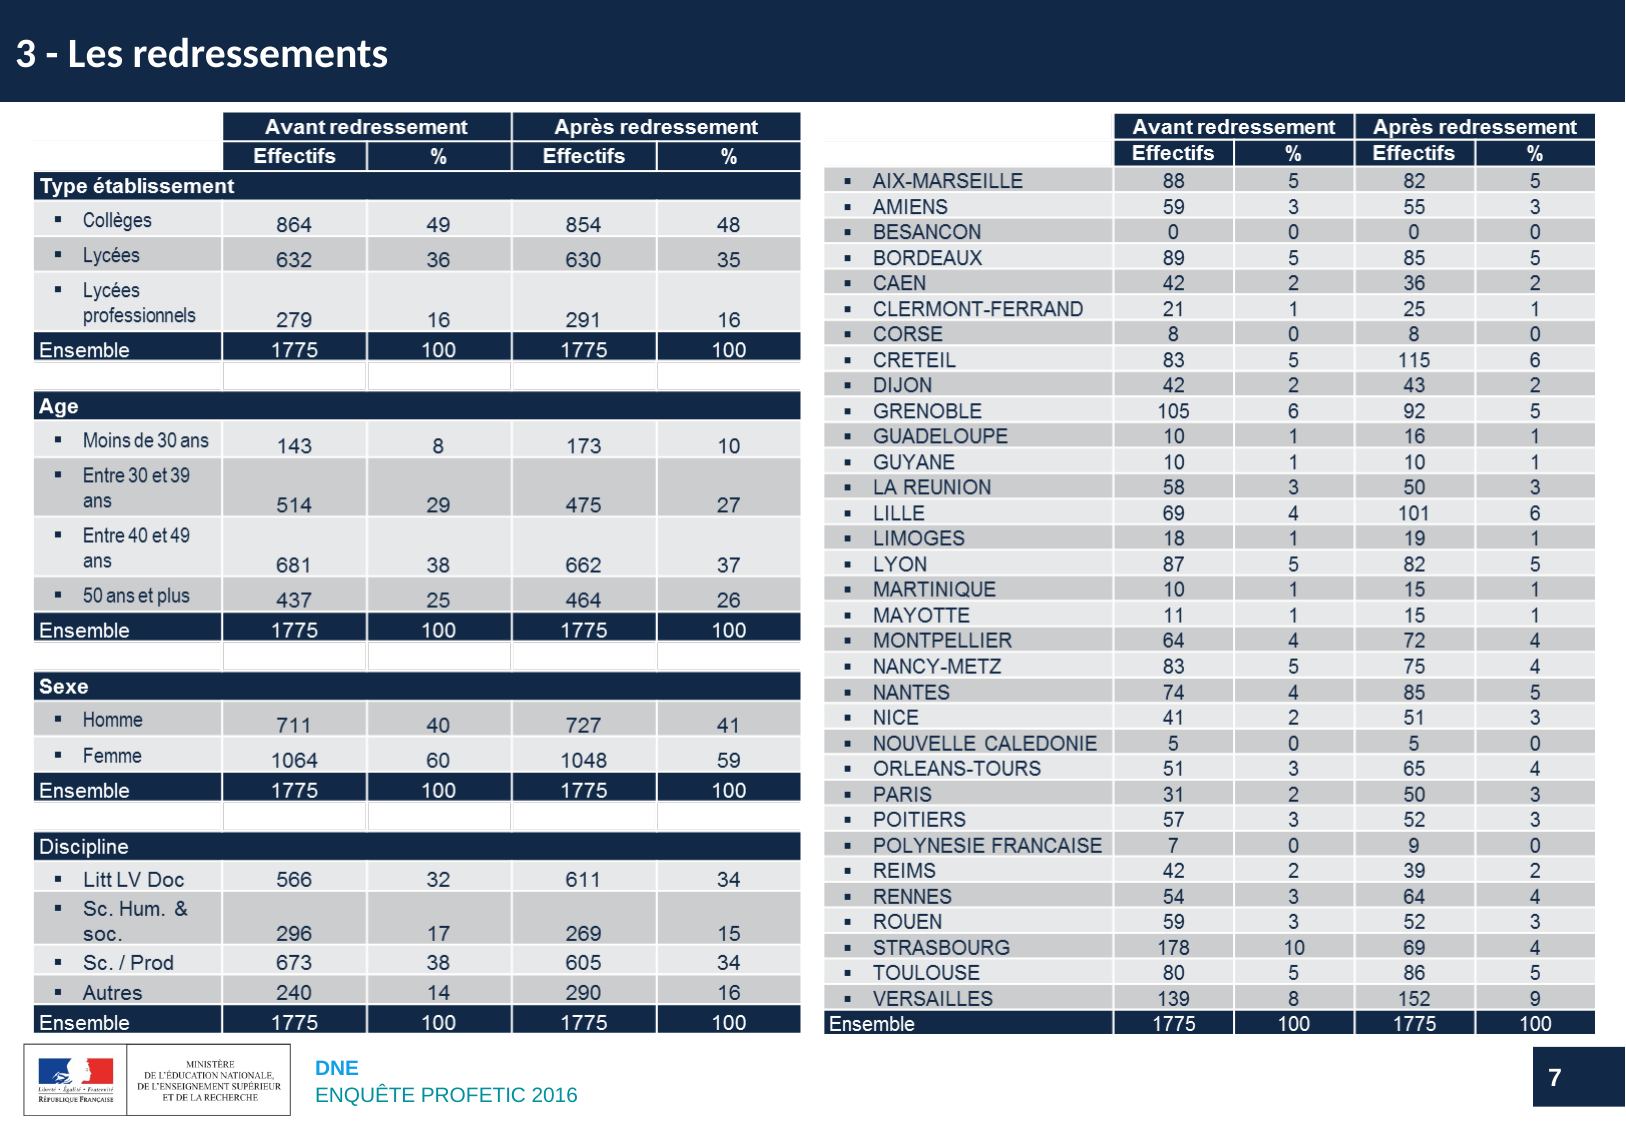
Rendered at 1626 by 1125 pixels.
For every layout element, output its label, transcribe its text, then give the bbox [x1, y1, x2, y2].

title 3 - Les redressements [0, 0, 1625, 102]
picture [32, 107, 802, 1046]
picture [823, 107, 1596, 1048]
text_box 7 [1533, 1046, 1625, 1107]
